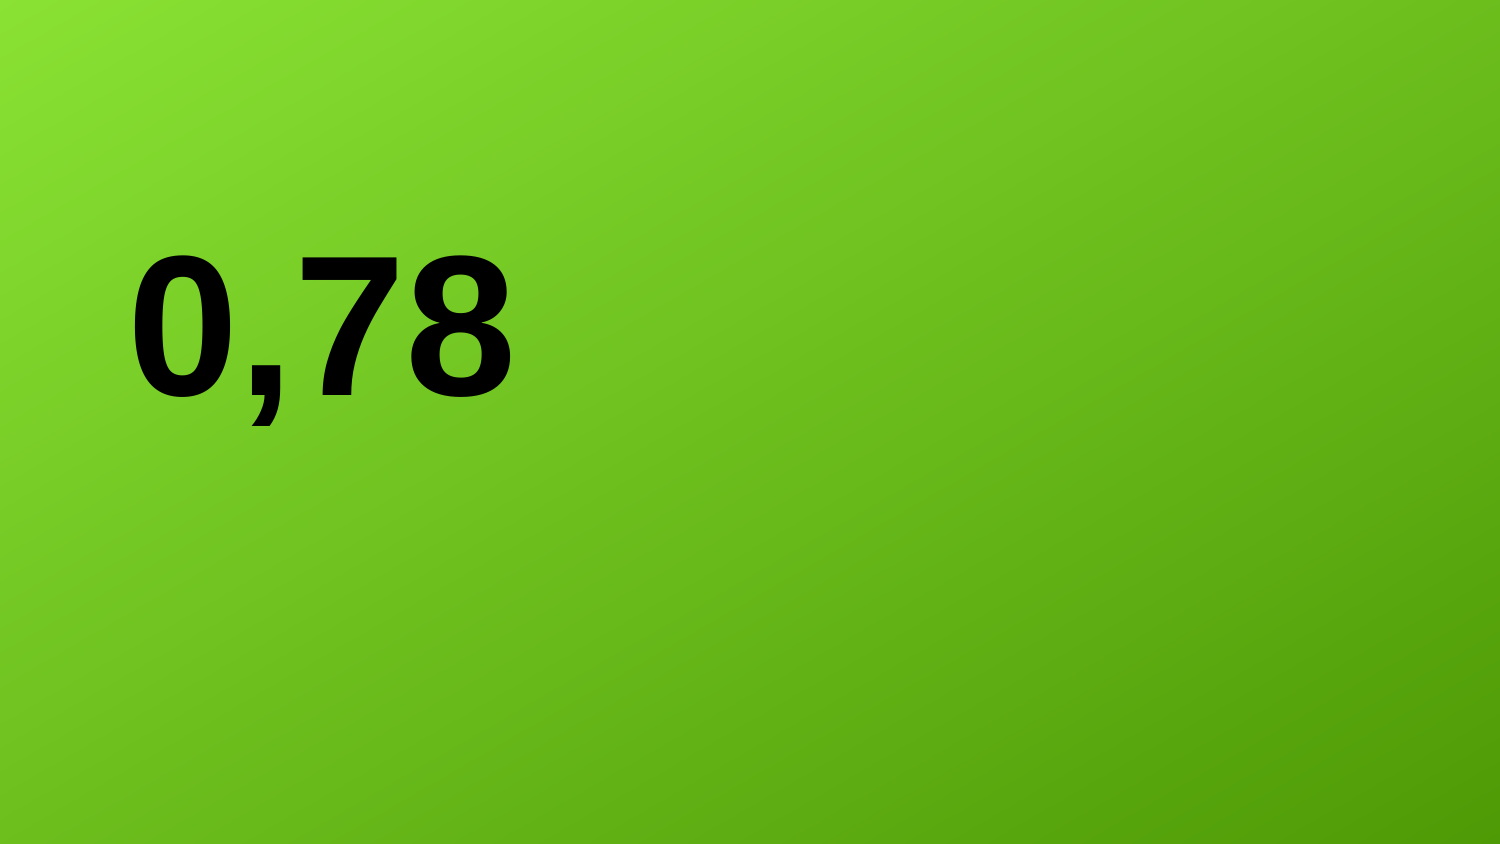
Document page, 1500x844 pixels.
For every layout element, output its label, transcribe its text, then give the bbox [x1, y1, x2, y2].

title 0,78 [112, 259, 1388, 450]
